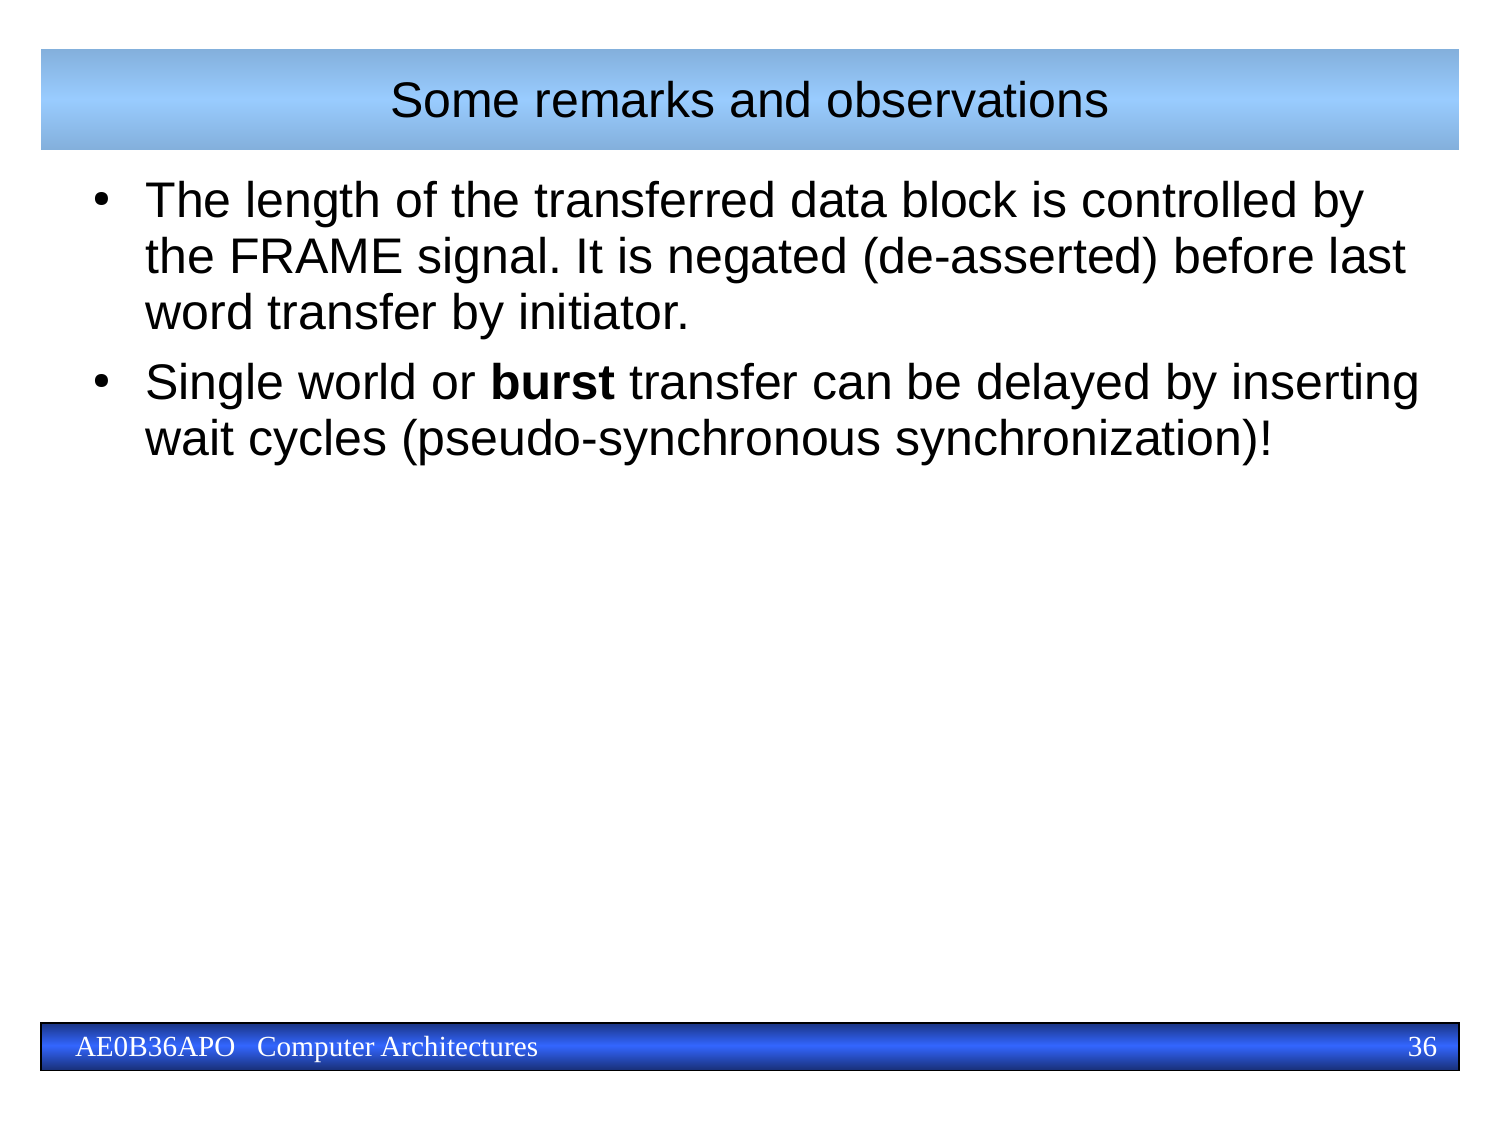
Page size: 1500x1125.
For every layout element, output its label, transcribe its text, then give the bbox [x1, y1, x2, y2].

list The length of the transferred data block is controlled by the FRAME signal. It is negated (de-asserted) before last word transfer by initiator. Single world or burst transfer can be delayed by inserting wait cycles (pseudo-synchronous synchronization)! [75, 172, 1426, 826]
title Some remarks and observations [41, 49, 1459, 150]
